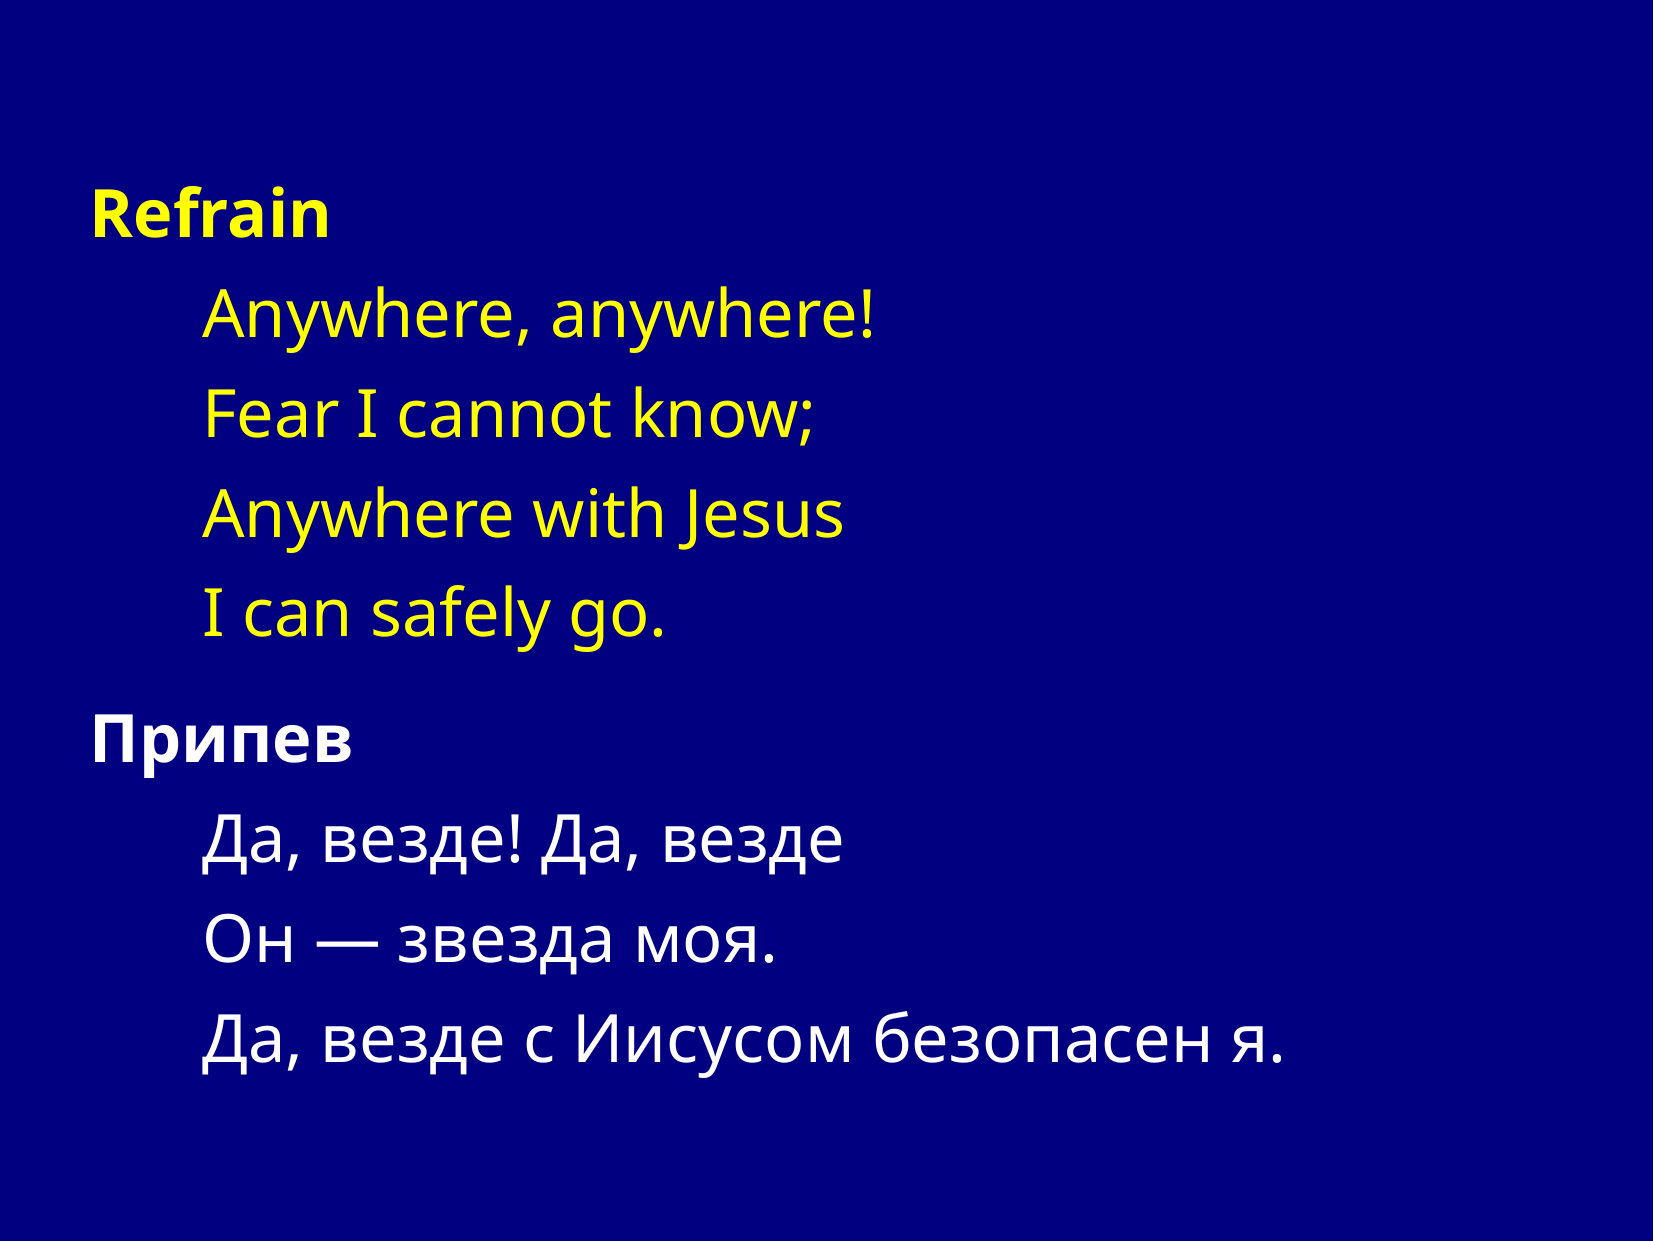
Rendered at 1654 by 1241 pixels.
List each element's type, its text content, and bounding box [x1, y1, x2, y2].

text_box Припев Да, везде! Да, везде Он — звезда моя. Да, везде с Иисусом безопасен я. [75, 675, 1576, 1163]
text_box Refrain Anywhere, anywhere! Fear I cannot know; Anywhere with Jesus I can safely go. [75, 150, 1653, 638]
